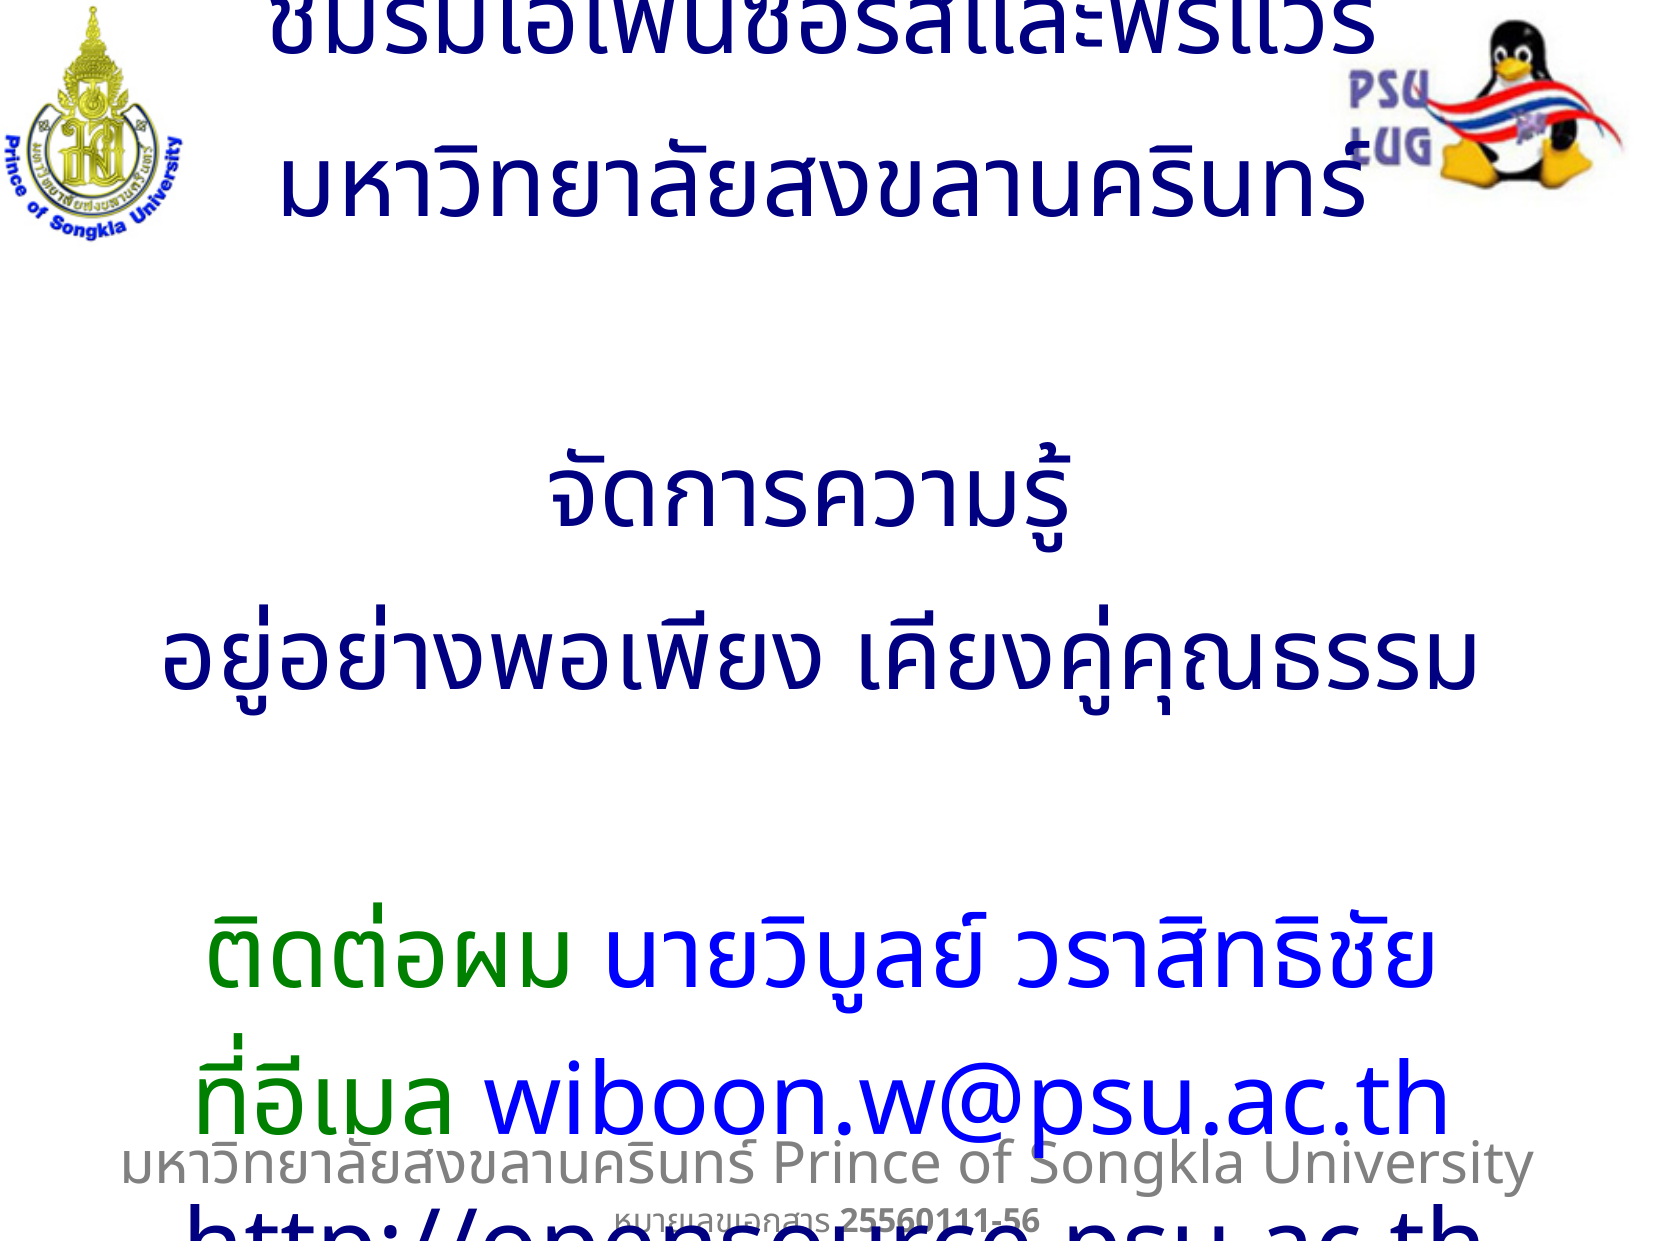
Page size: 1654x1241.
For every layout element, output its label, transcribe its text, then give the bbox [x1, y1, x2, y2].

picture [0, 0, 185, 247]
picture [1328, 10, 1642, 207]
subtitle ชมรมโอเพนซอร์สและฟรีแวร์ มหาวิทยาลัยสงขลานครินทร์ จัดการความรู้ อยู่อย่างพอเพียง เคียงคู่คุณธรรม ติดต่อผม นายวิบูลย์ วราสิทธิชัย ที่อีเมล wiboon.w@psu.ac.th http://opensource.psu.ac.th [60, 127, 1549, 1116]
